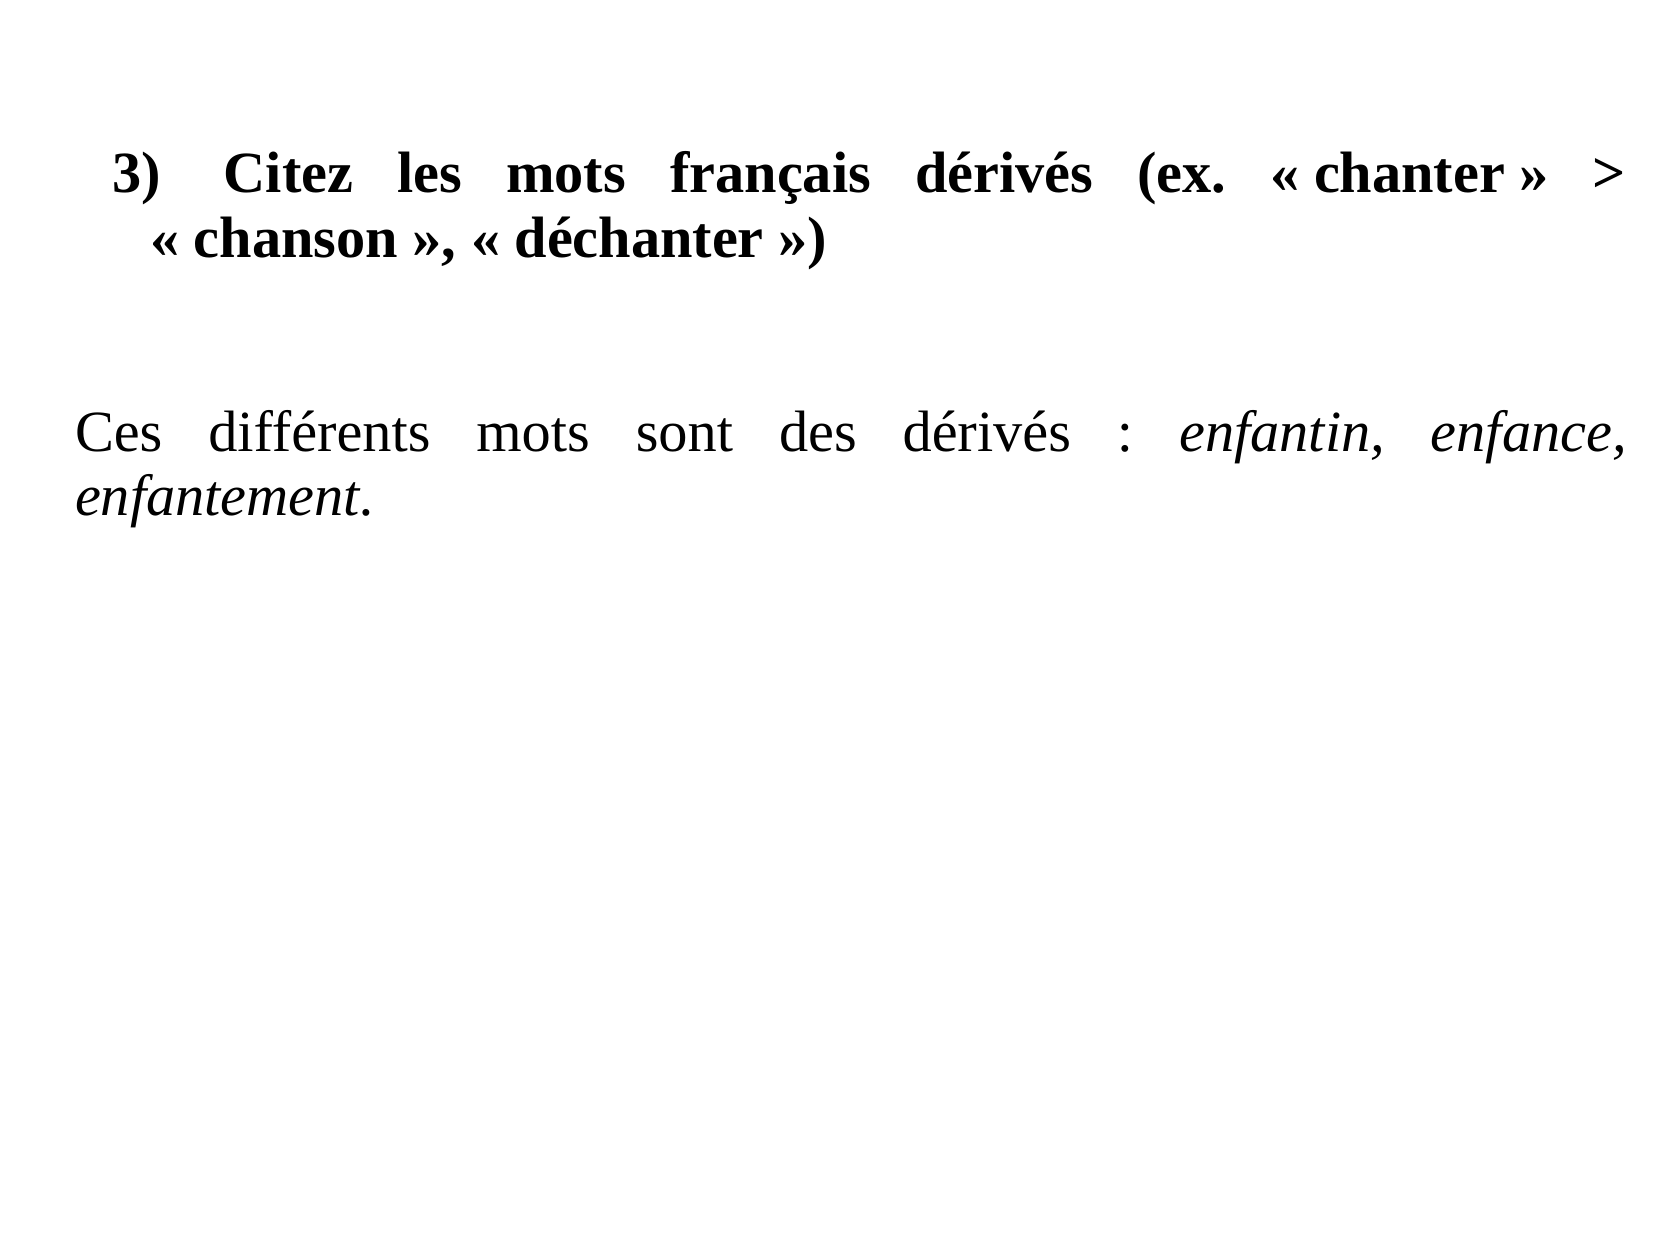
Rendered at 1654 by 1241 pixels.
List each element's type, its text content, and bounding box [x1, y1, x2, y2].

text_box 3) Citez les mots français dérivés (ex. « chanter » > « chanson », « déchanter ») Ces différents mots sont des dérivés : enfantin, enfance, enfantement. [60, 133, 1642, 1098]
